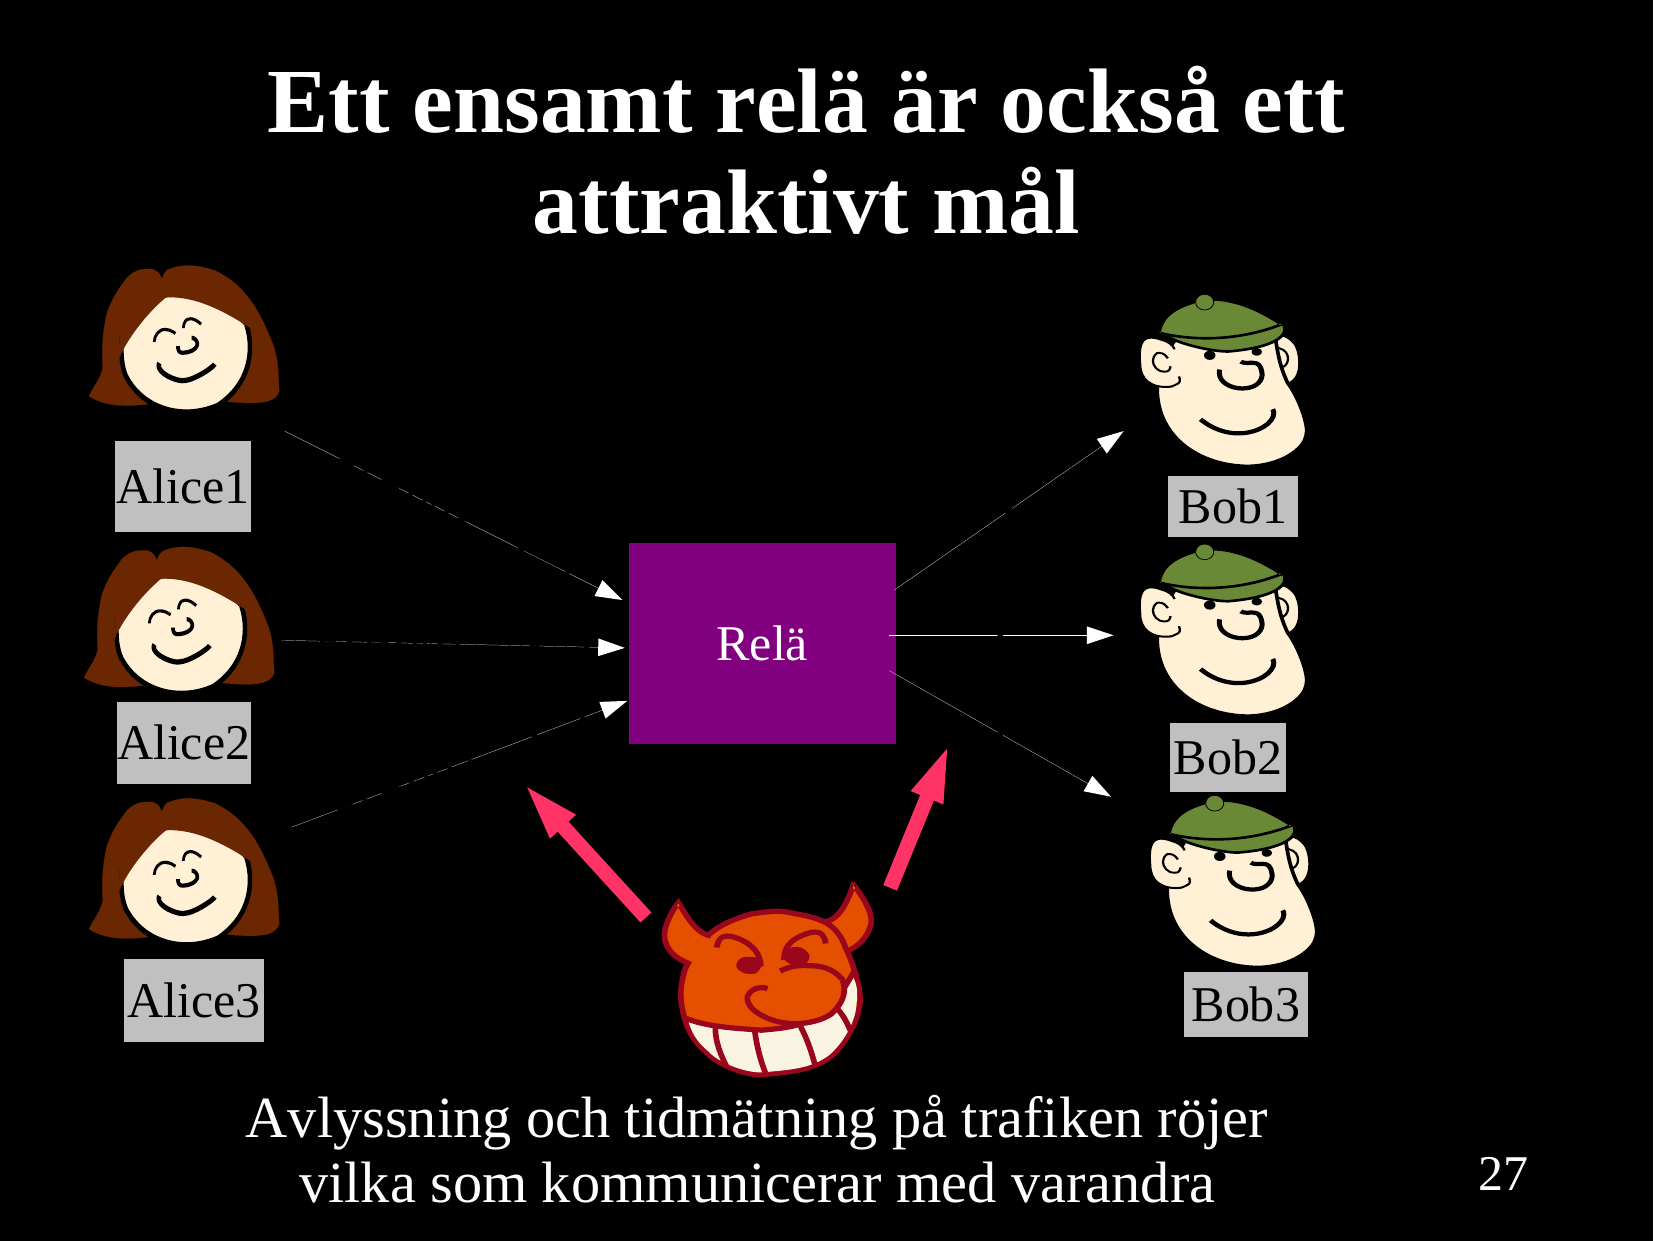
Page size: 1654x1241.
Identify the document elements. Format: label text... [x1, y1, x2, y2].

picture [83, 546, 275, 696]
text_box Bob2 [1169, 722, 1287, 792]
picture [661, 882, 875, 1078]
picture [1137, 541, 1309, 718]
picture [88, 797, 280, 948]
text_box Alice3 [123, 958, 265, 1043]
picture [1137, 291, 1309, 468]
title Ett ensamt relä är också ett attraktivt mål [101, 50, 1513, 254]
text_box Alice1 [114, 440, 252, 533]
text_box Avlyssning och tidmätning på trafiken röjer vilka som kommunicerar med varandra [245, 1085, 1269, 1216]
text_box Alice2 [116, 701, 252, 785]
picture [1147, 792, 1319, 969]
text_box Relä [628, 542, 897, 745]
picture [88, 265, 280, 415]
text_box Bob1 [1167, 475, 1299, 538]
text_box Bob3 [1183, 971, 1309, 1038]
